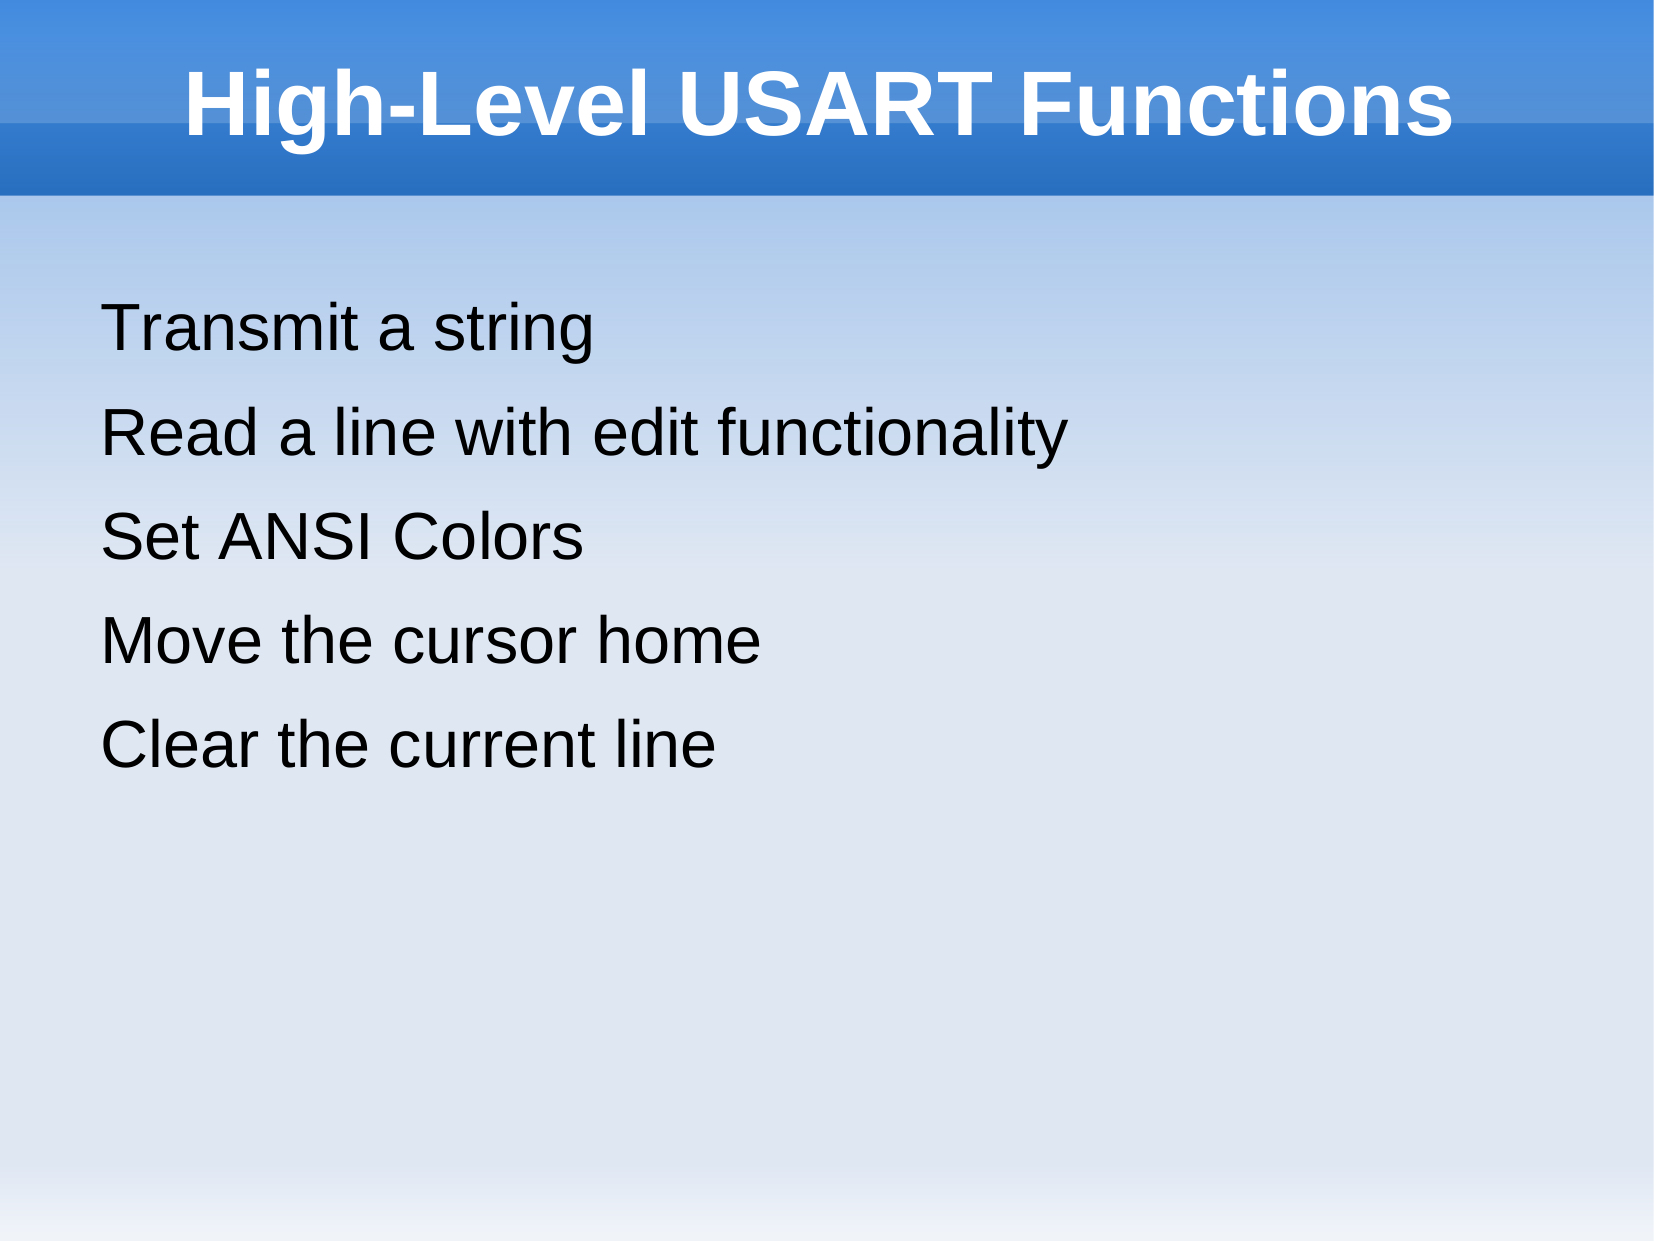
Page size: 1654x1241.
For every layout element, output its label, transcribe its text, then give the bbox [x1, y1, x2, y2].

picture [0, 0, 1654, 1241]
title High-Level USART Functions [76, 0, 1565, 208]
list Transmit a string Read a line with edit functionality Set ANSI Colors Move the cursor home Clear the current line [82, 290, 1571, 1109]
